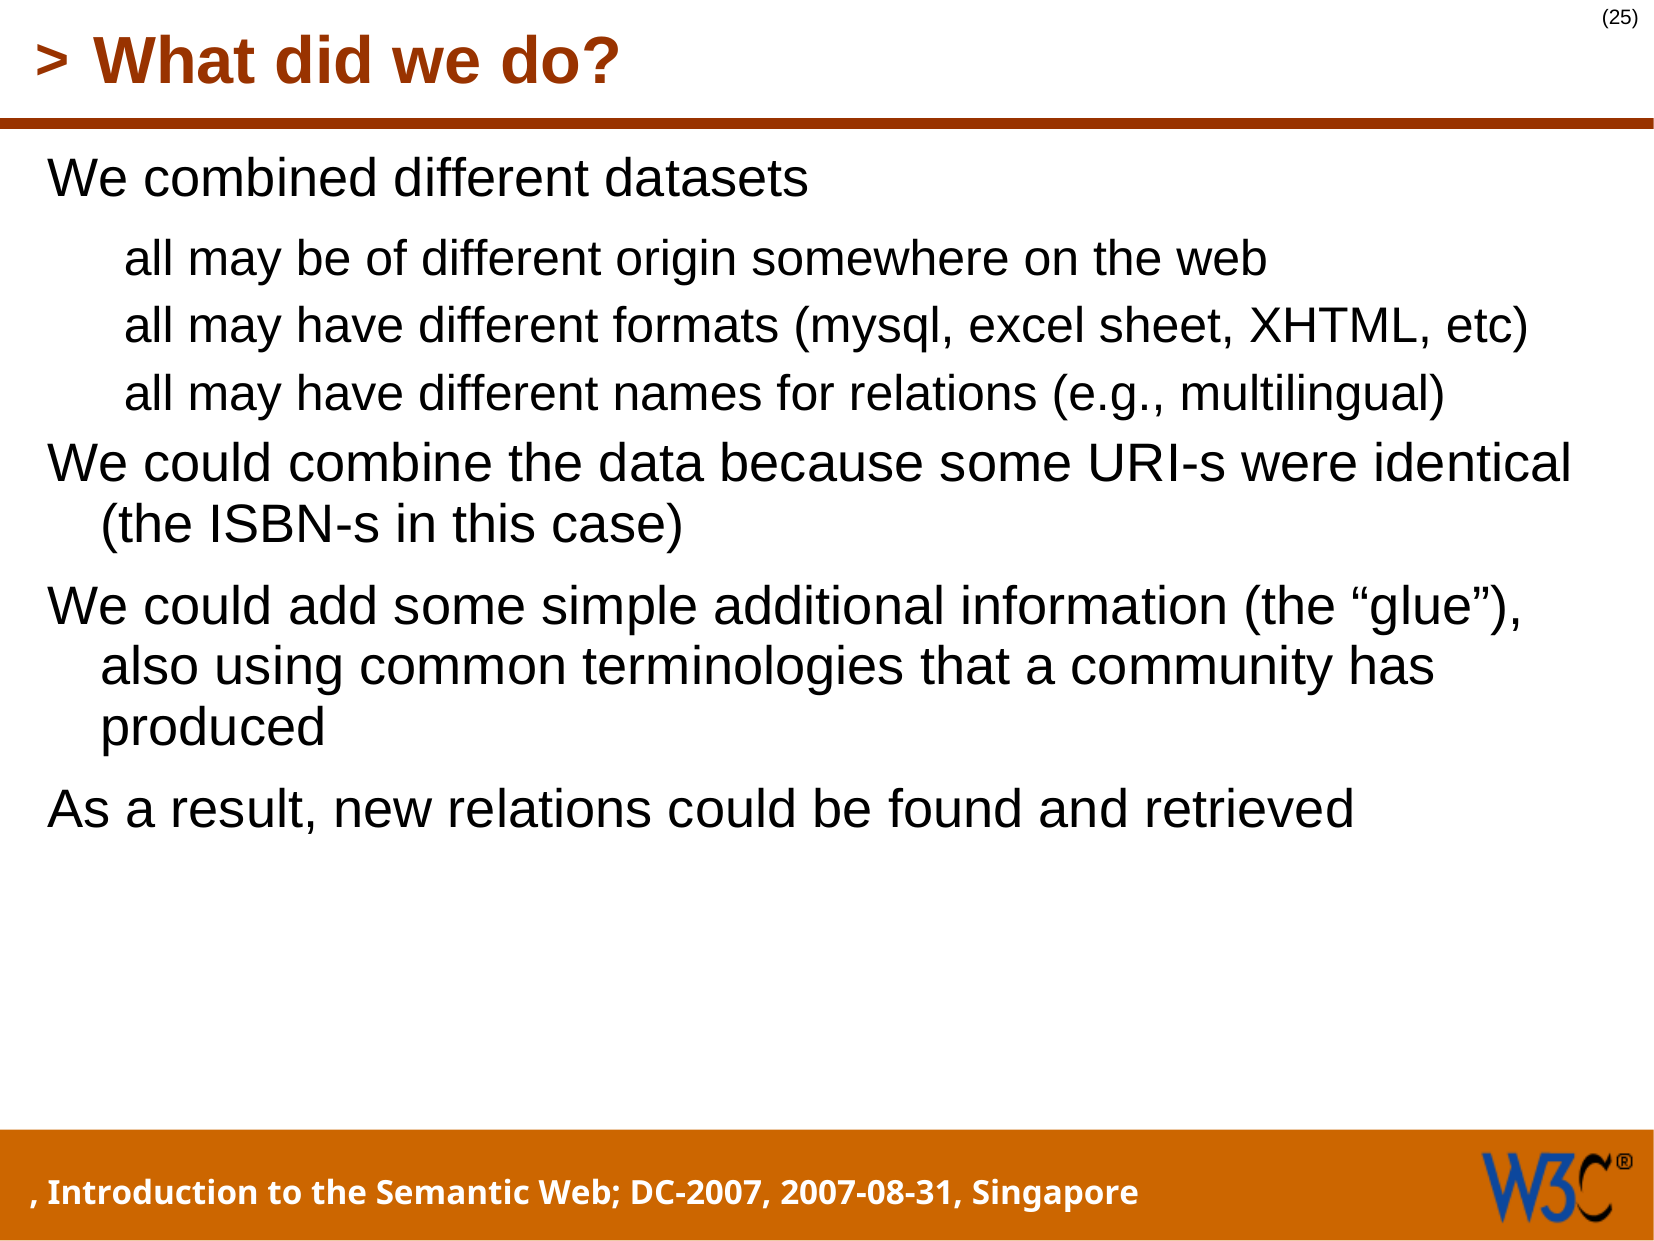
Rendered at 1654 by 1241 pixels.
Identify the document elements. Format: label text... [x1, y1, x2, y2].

title What did we do? [93, 7, 1493, 111]
list We combined different datasets all may be of different origin somewhere on the web all may have different formats (mysql, excel sheet, XHTML, etc) all may have different names for relations (e.g., multilingual) We could combine the data because some URI-s were identical (the ISBN-s in this case) We could add some simple additional information (the “glue”), also using common terminologies that a community has produced As a result, new relations could be found and retrieved [29, 147, 1624, 1119]
picture [1477, 1149, 1639, 1228]
